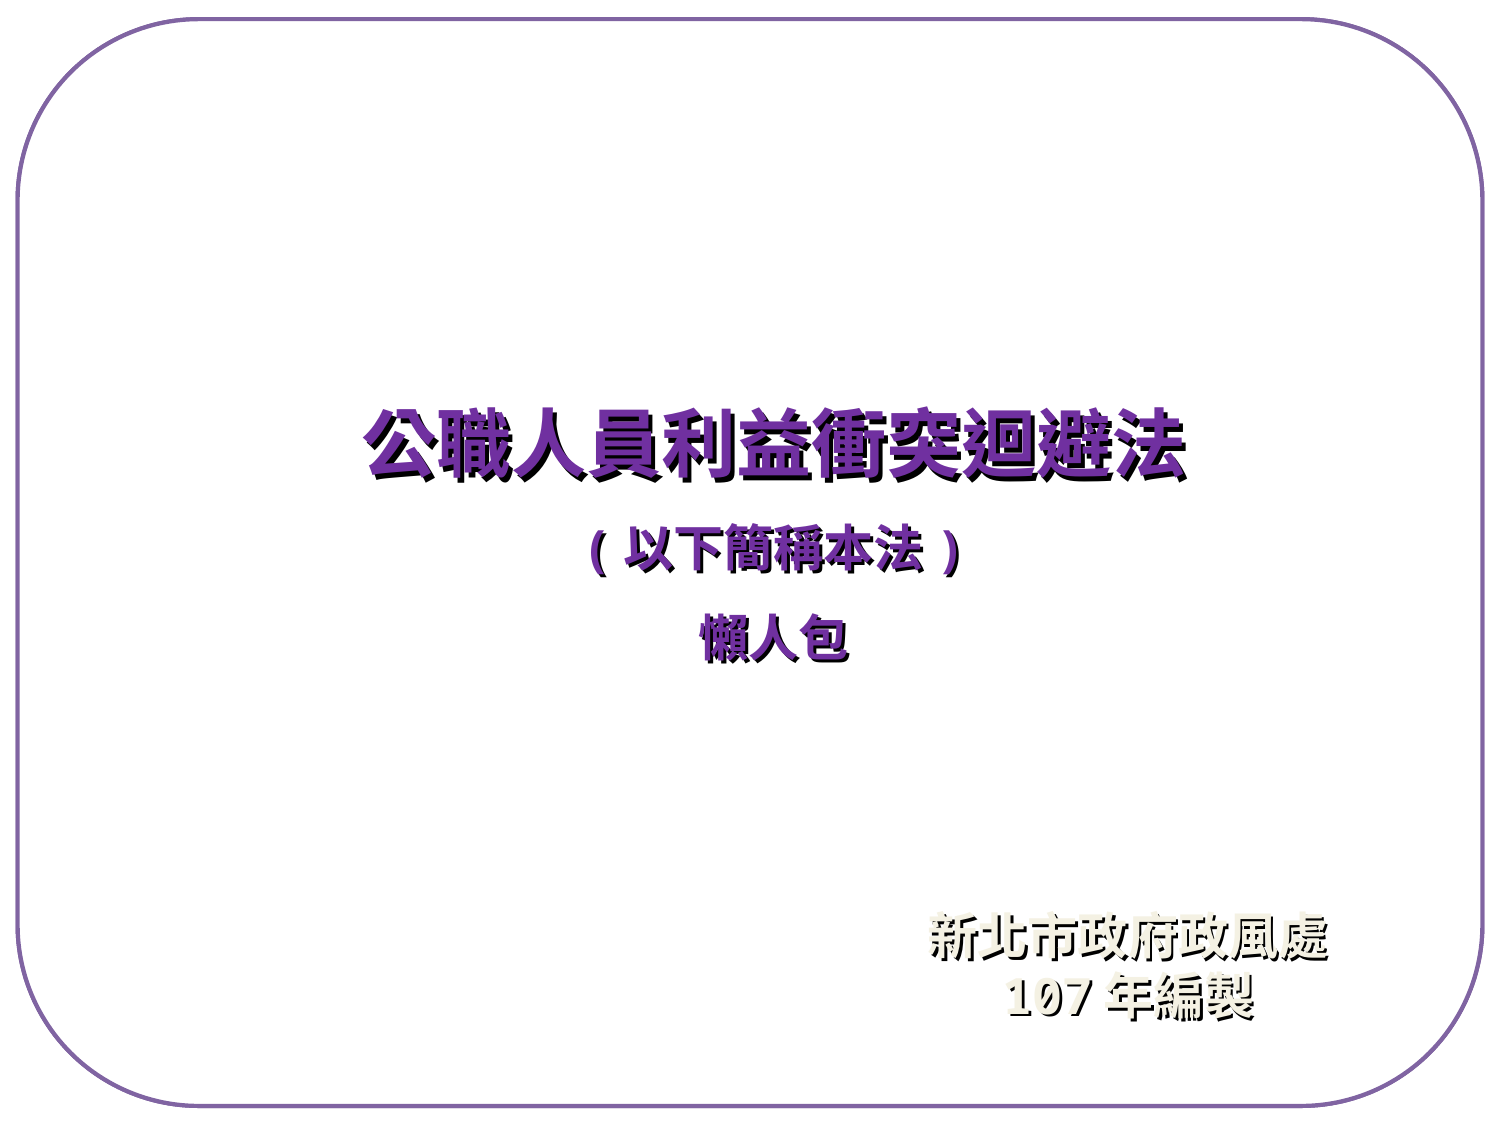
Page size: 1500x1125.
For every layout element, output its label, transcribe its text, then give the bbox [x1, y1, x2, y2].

text_box 新北市政府政風處 107年編製 [879, 869, 1377, 1059]
title 公職人員利益衝突迴避法 (以下簡稱本法) 懶人包 [242, 302, 1306, 717]
